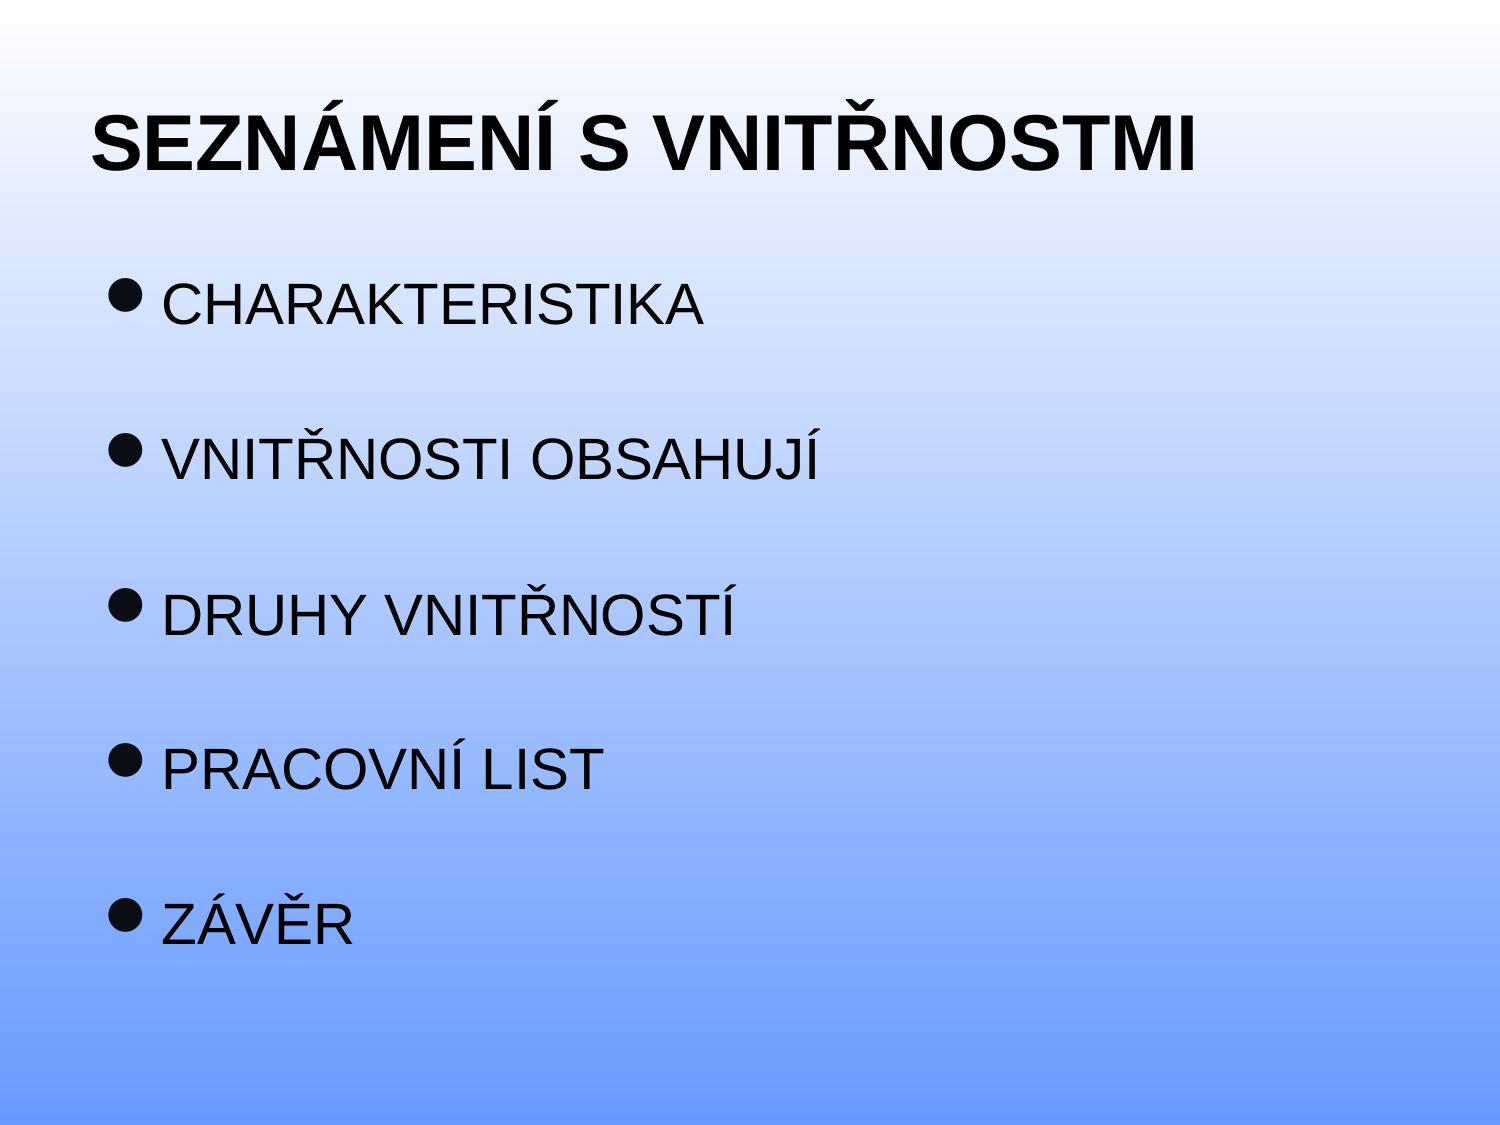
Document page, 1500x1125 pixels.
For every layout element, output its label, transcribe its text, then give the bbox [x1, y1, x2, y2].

list CHARAKTERISTIKA VNITŘNOSTI OBSAHUJÍ DRUHY VNITŘNOSTÍ PRACOVNÍ LIST ZÁVĚR [88, 267, 1439, 977]
title SEZNÁMENÍ S VNITŘNOSTMI [75, 45, 1426, 233]
